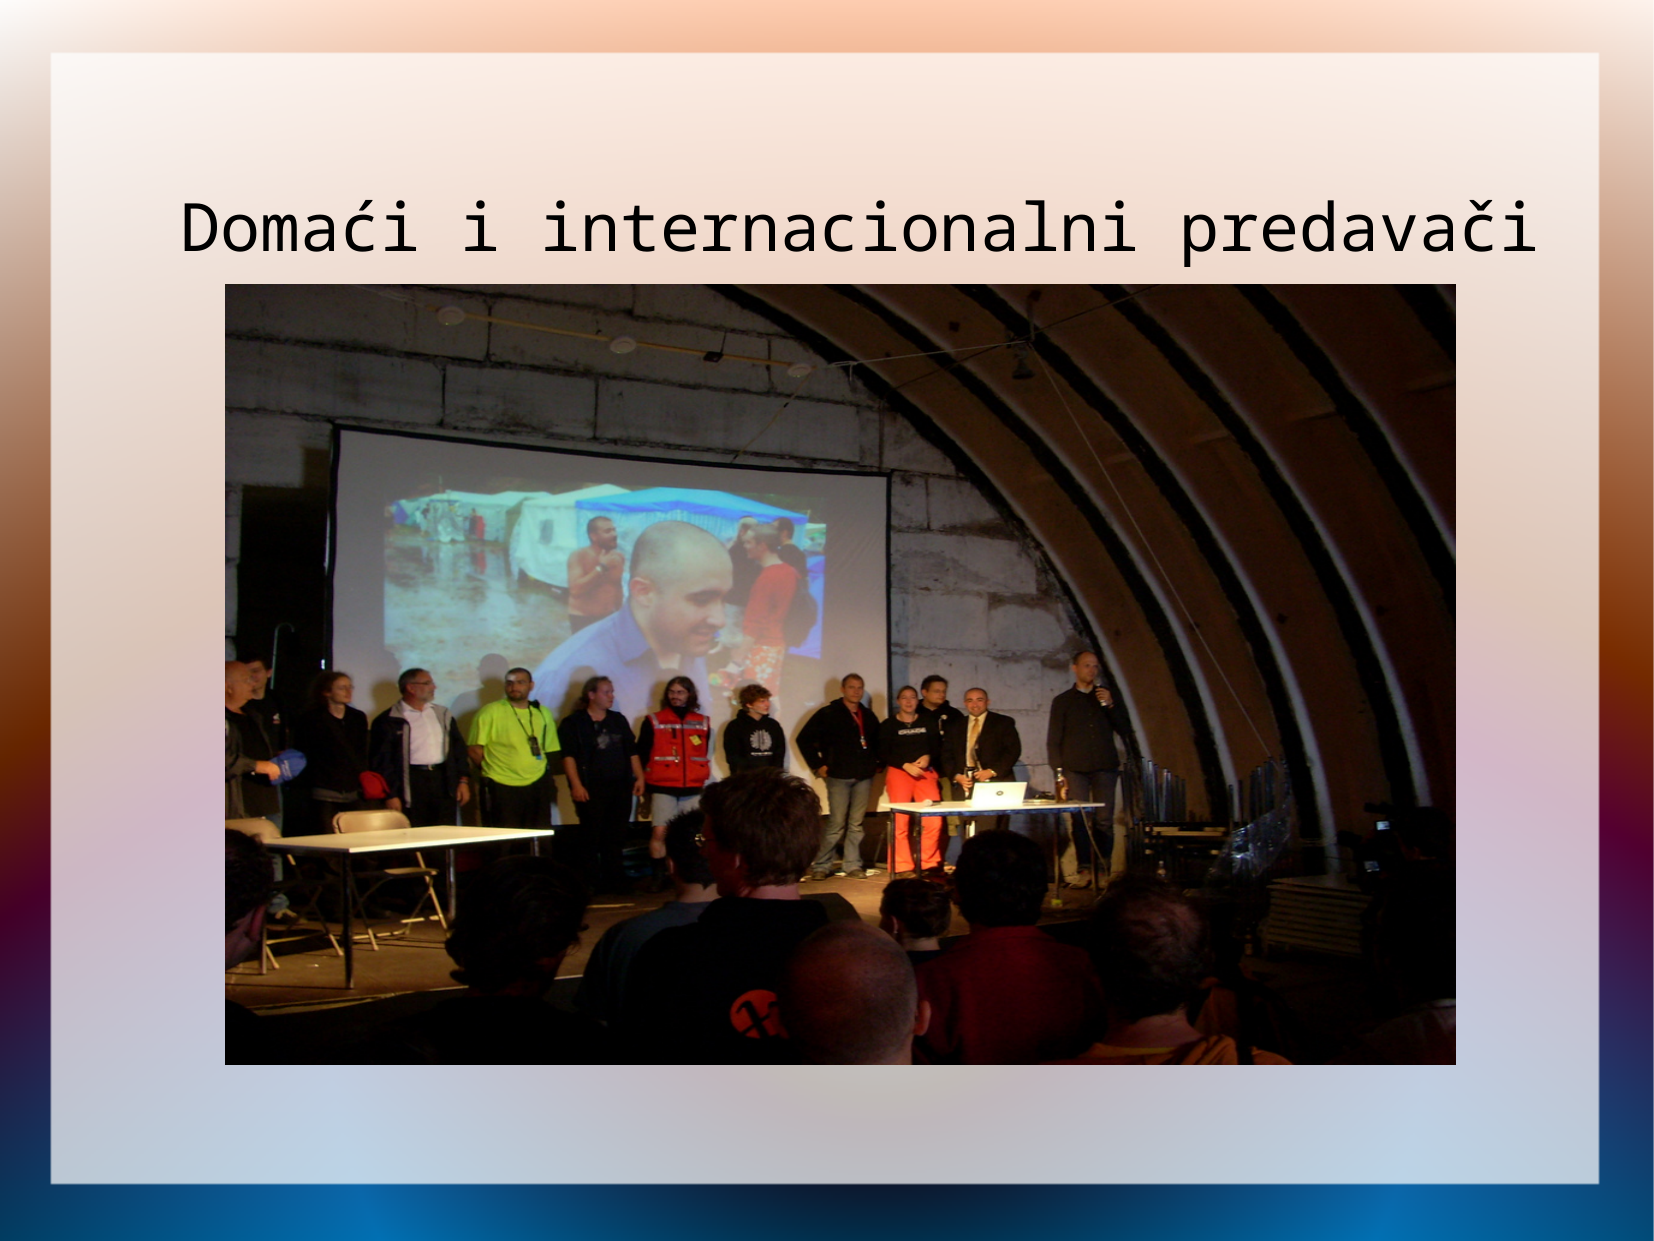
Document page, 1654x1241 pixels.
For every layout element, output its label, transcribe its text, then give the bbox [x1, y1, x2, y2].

list Domaći i internacionalni predavači [60, 60, 1591, 1186]
picture [0, 0, 1654, 1241]
